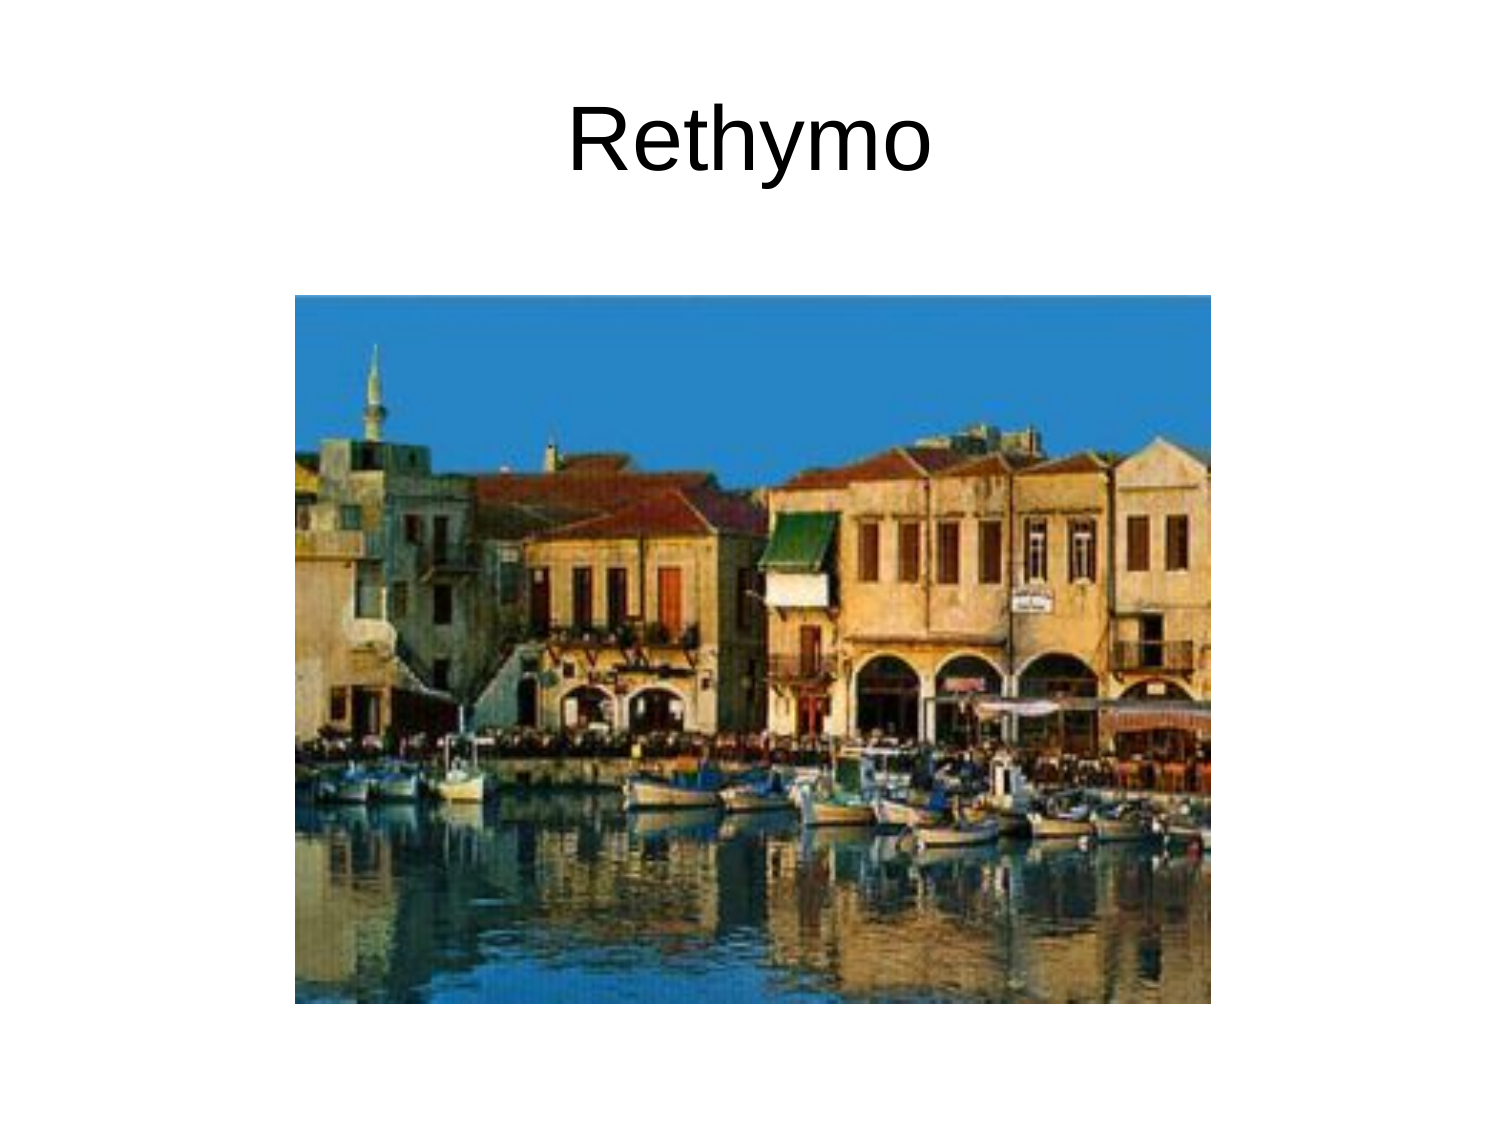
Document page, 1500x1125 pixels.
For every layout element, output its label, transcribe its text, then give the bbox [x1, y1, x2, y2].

title Rethymo [75, 20, 1425, 257]
picture [295, 295, 1211, 1004]
